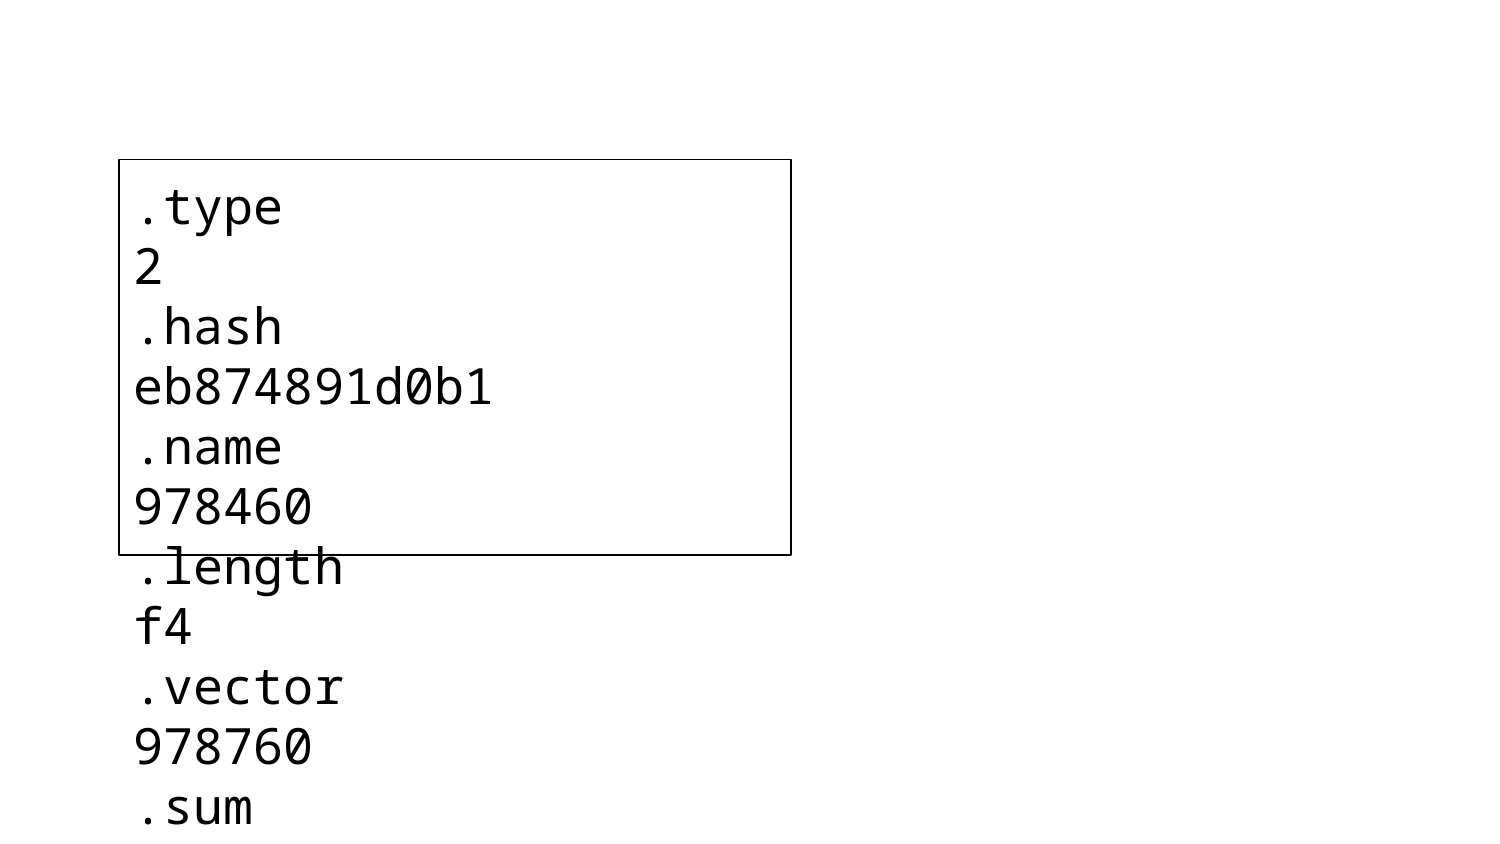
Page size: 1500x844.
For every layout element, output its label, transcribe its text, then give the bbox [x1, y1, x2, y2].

text_box .type 2 .hash eb874891d0b1 .name 978460 .length f4 .vector 978760 .sum 9c4215 [118, 159, 791, 555]
